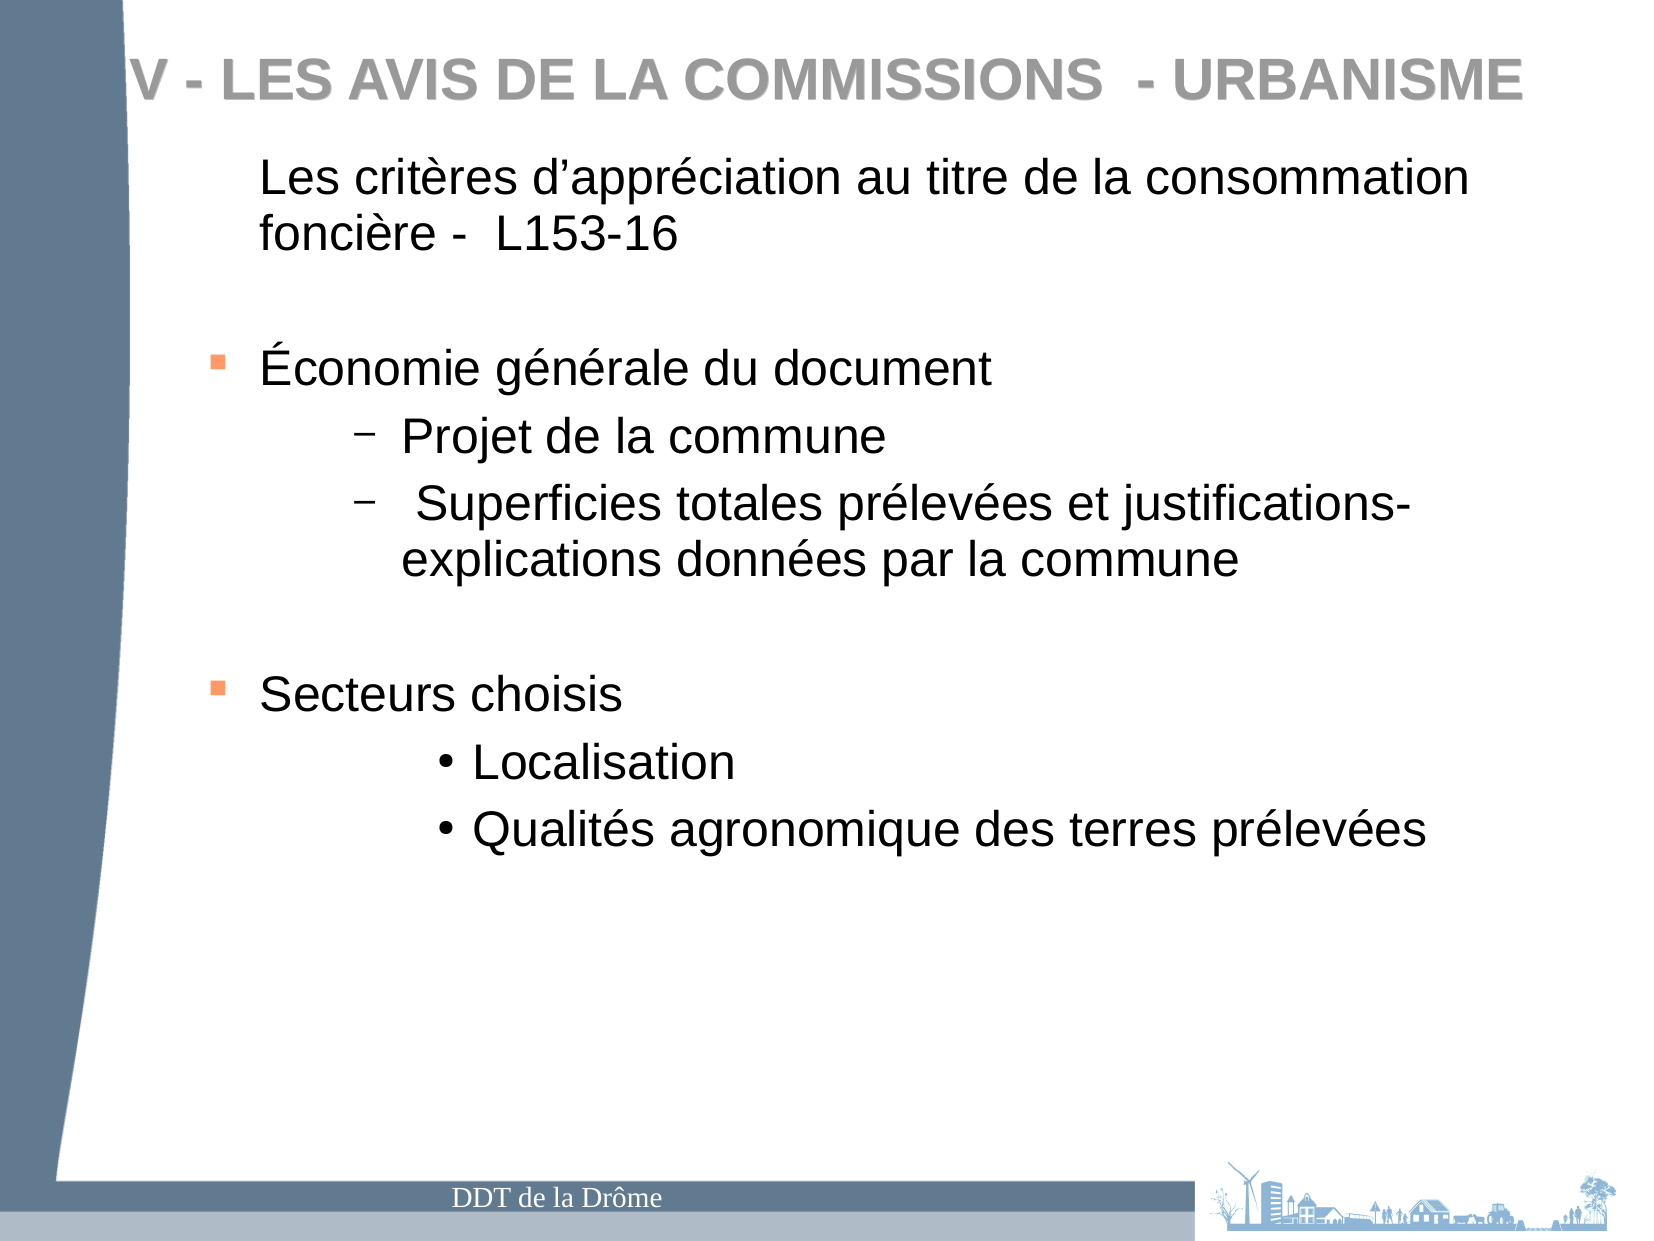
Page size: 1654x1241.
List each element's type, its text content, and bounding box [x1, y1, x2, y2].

list Les critères d’appréciation au titre de la consommation foncière - L153-16 Économie générale du document Projet de la commune Superficies totales prélevées et justifications- explications données par la commune Secteurs choisis Localisation Qualités agronomique des terres prélevées [188, 166, 1519, 934]
text_box V - LES AVIS DE LA COMMISSIONS - URBANISME [129, 25, 1630, 166]
